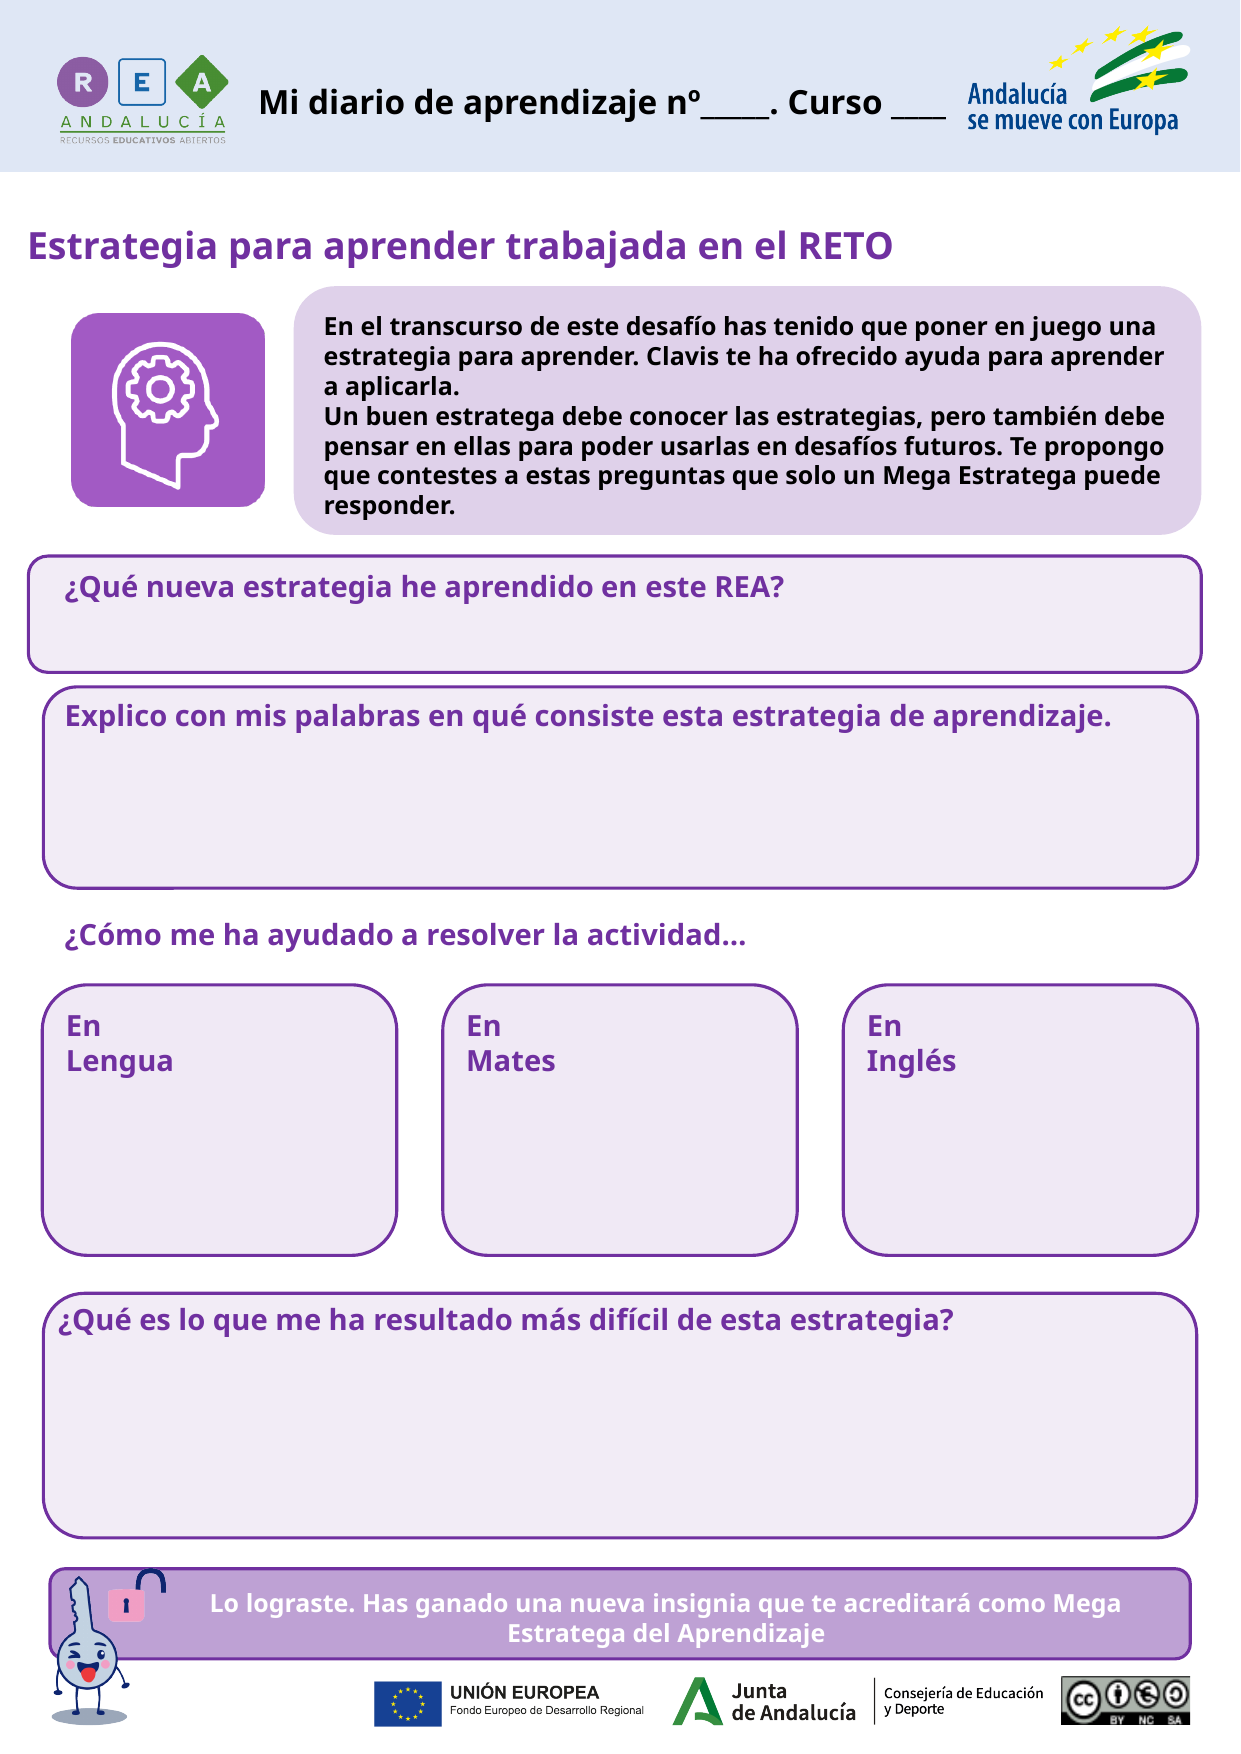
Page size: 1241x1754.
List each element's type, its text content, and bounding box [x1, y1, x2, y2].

picture [961, 23, 1197, 141]
text_box ¿Qué es lo que me ha resultado más difícil de esta estrategia? [43, 1294, 970, 1344]
text_box Explico con mis palabras en qué consiste esta estrategia de aprendizaje. [50, 690, 1155, 739]
picture [71, 314, 265, 507]
text_box Estrategia para aprender trabajada en el RETO [12, 215, 910, 275]
text_box [442, 984, 798, 1256]
text_box [43, 686, 1198, 889]
picture [353, 1652, 1191, 1740]
picture [43, 50, 242, 149]
text_box [293, 286, 1202, 535]
picture [11, 1553, 193, 1735]
text_box En Inglés [852, 1000, 1015, 1084]
text_box Mi diario de aprendizaje nº_____. Curso ____ [243, 74, 961, 129]
text_box ¿Qué nueva estrategia he aprendido en este REA? [50, 561, 806, 611]
text_box [193, 1568, 1191, 1659]
text_box En Mates [452, 1000, 609, 1084]
text_box [42, 984, 397, 1256]
text_box En el transcurso de este desafío has tenido que poner en juego una estrategia para aprender. Clavis te ha ofrecido ayuda para aprender a aplicarla. Un buen estratega debe conocer las estrategias, pero también debe pensar en ellas para poder usarlas en desafíos futuros. Te propongo que contestes a estas preguntas que solo un Mega Estratega puede responder. [309, 303, 1185, 527]
text_box [28, 556, 1202, 673]
text_box [843, 984, 1198, 1256]
text_box [0, 0, 1240, 172]
text_box En Lengua [51, 1000, 224, 1084]
text_box [43, 1293, 1197, 1538]
text_box Lo lograste. Has ganado una nueva insignia que te acreditará como Mega Estratega del Aprendizaje [193, 1580, 1185, 1636]
text_box ¿Cómo me ha ayudado a resolver la actividad… [50, 909, 806, 959]
